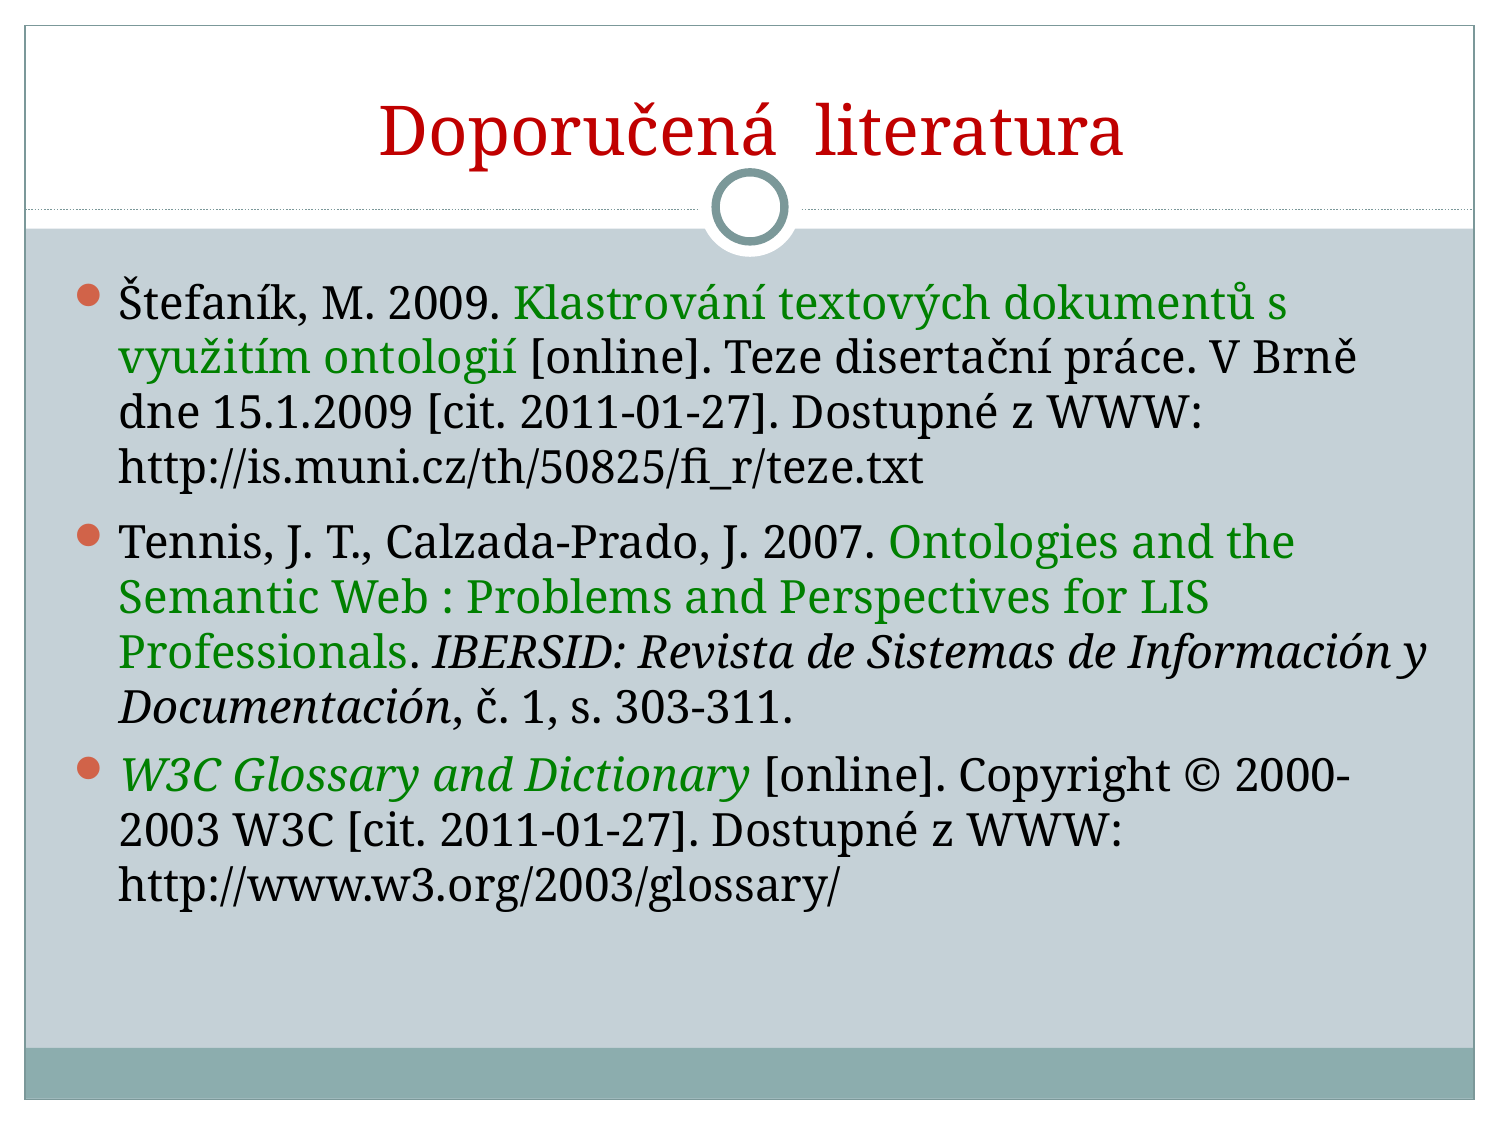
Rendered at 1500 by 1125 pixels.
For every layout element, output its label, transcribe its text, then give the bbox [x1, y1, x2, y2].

list Štefaník, M. 2009. Klastrování textových dokumentů s využitím ontologií [online]. Teze disertační práce. V Brně dne 15.1.2009 [cit. 2011-01-27]. Dostupné z WWW: http://is.muni.cz/th/50825/fi_r/teze.txt Tennis, J. T., Calzada-Prado, J. 2007. Ontologies and the Semantic Web : Problems and Perspectives for LIS Professionals. IBERSID: Revista de Sistemas de Información y Documentación, č. 1, s. 303-311. W3C Glossary and Dictionary [online]. Copyright © 2000-2003 W3C [cit. 2011-01-27]. Dostupné z WWW: http://www.w3.org/2003/glossary/ [59, 265, 1455, 1016]
text_box Doporučená literatura [265, 79, 1241, 178]
